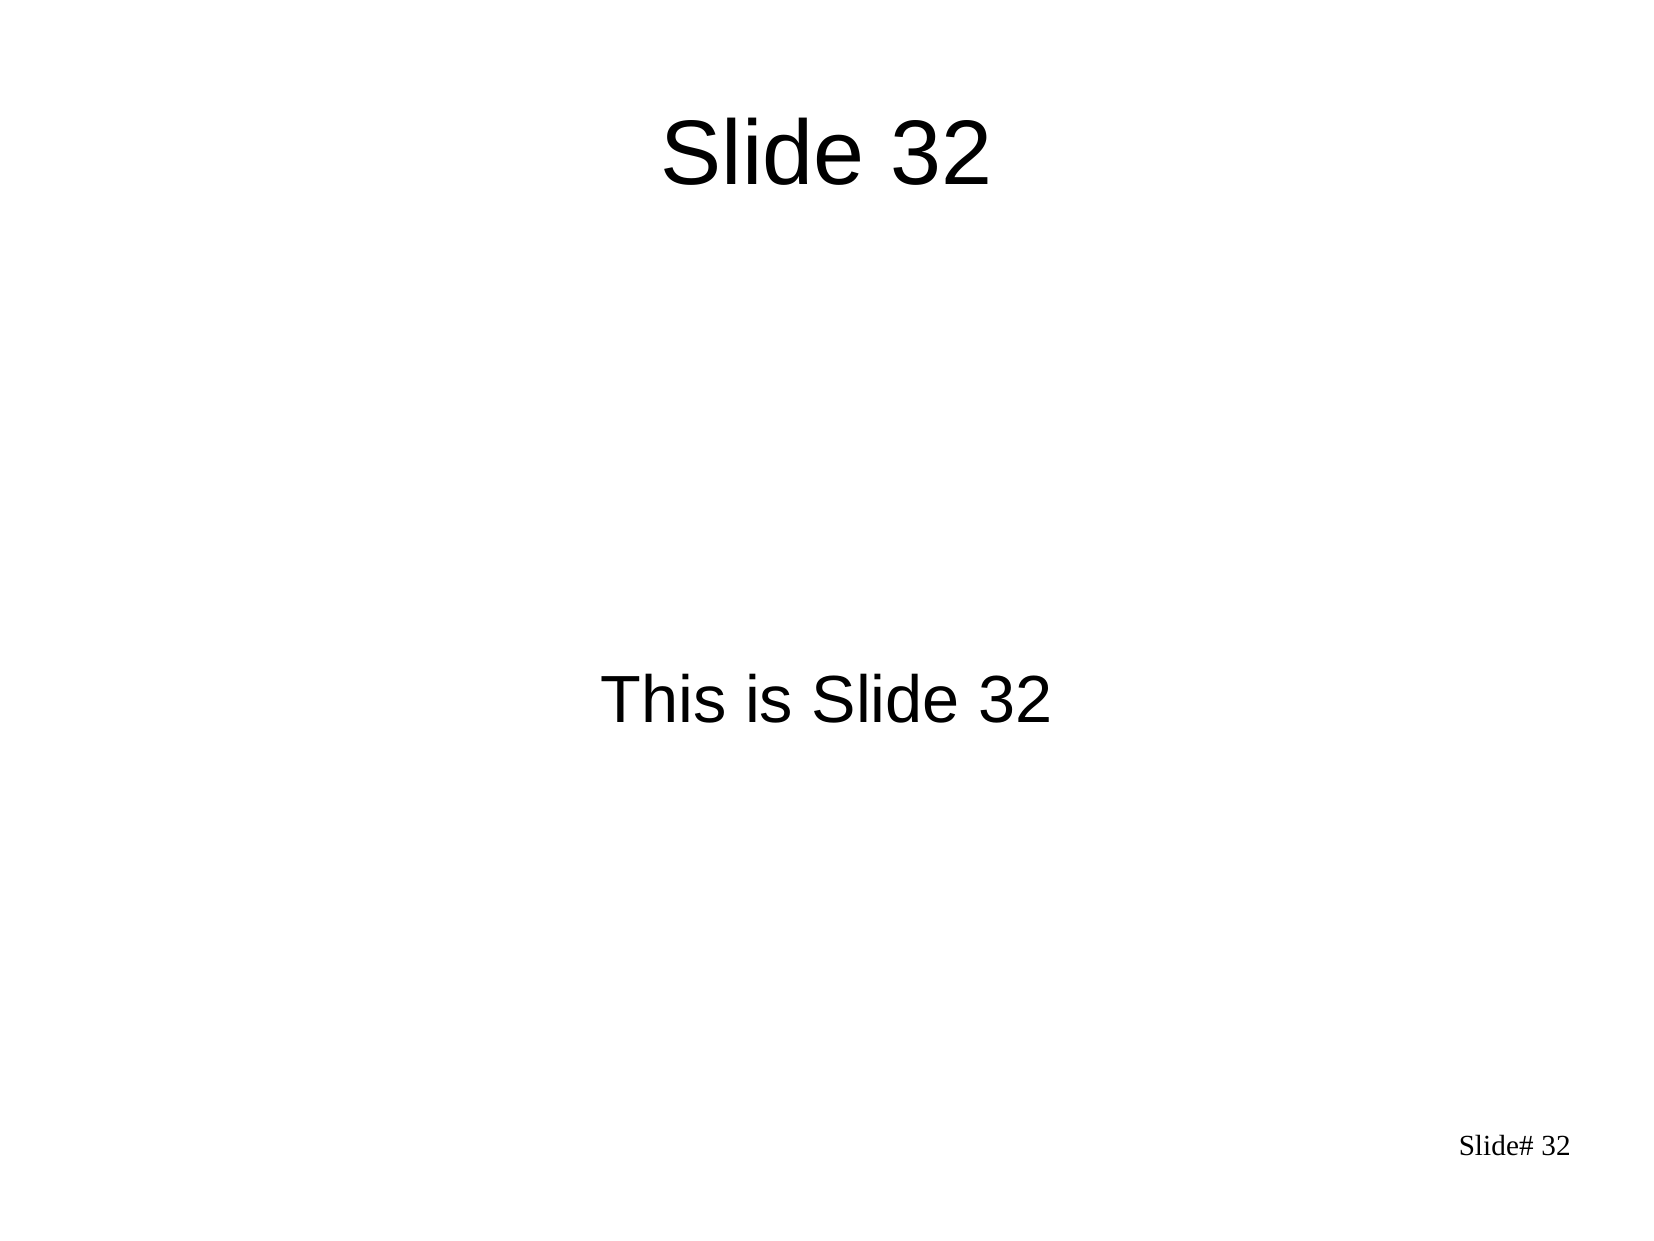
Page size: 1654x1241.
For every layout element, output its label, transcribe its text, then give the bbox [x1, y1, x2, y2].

title Slide 32 [82, 49, 1571, 257]
subtitle This is Slide 32 [82, 290, 1571, 1109]
